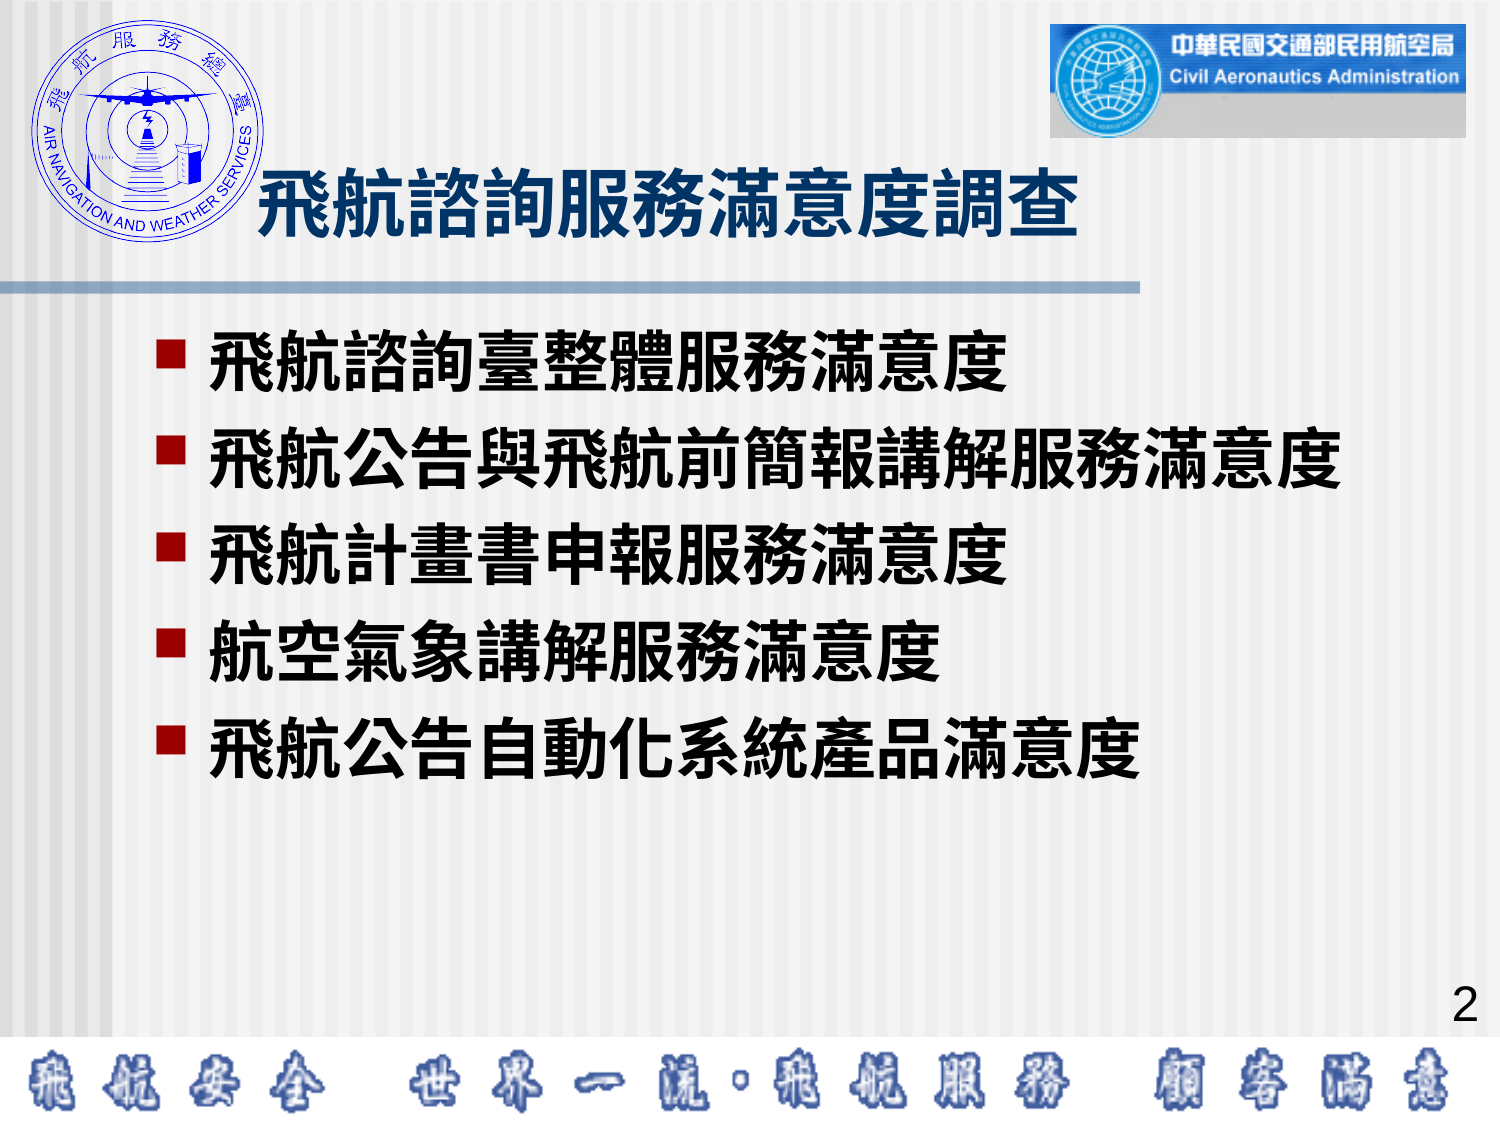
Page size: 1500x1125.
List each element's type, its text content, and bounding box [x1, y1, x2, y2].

list 飛航諮詢臺整體服務滿意度 飛航公告與飛航前簡報講解服務滿意度 飛航計畫書申報服務滿意度 航空氣象講解服務滿意度 飛航公告自動化系統產品滿意度 [137, 312, 1468, 1000]
title 飛航諮詢服務滿意度調查 [242, 148, 1500, 255]
